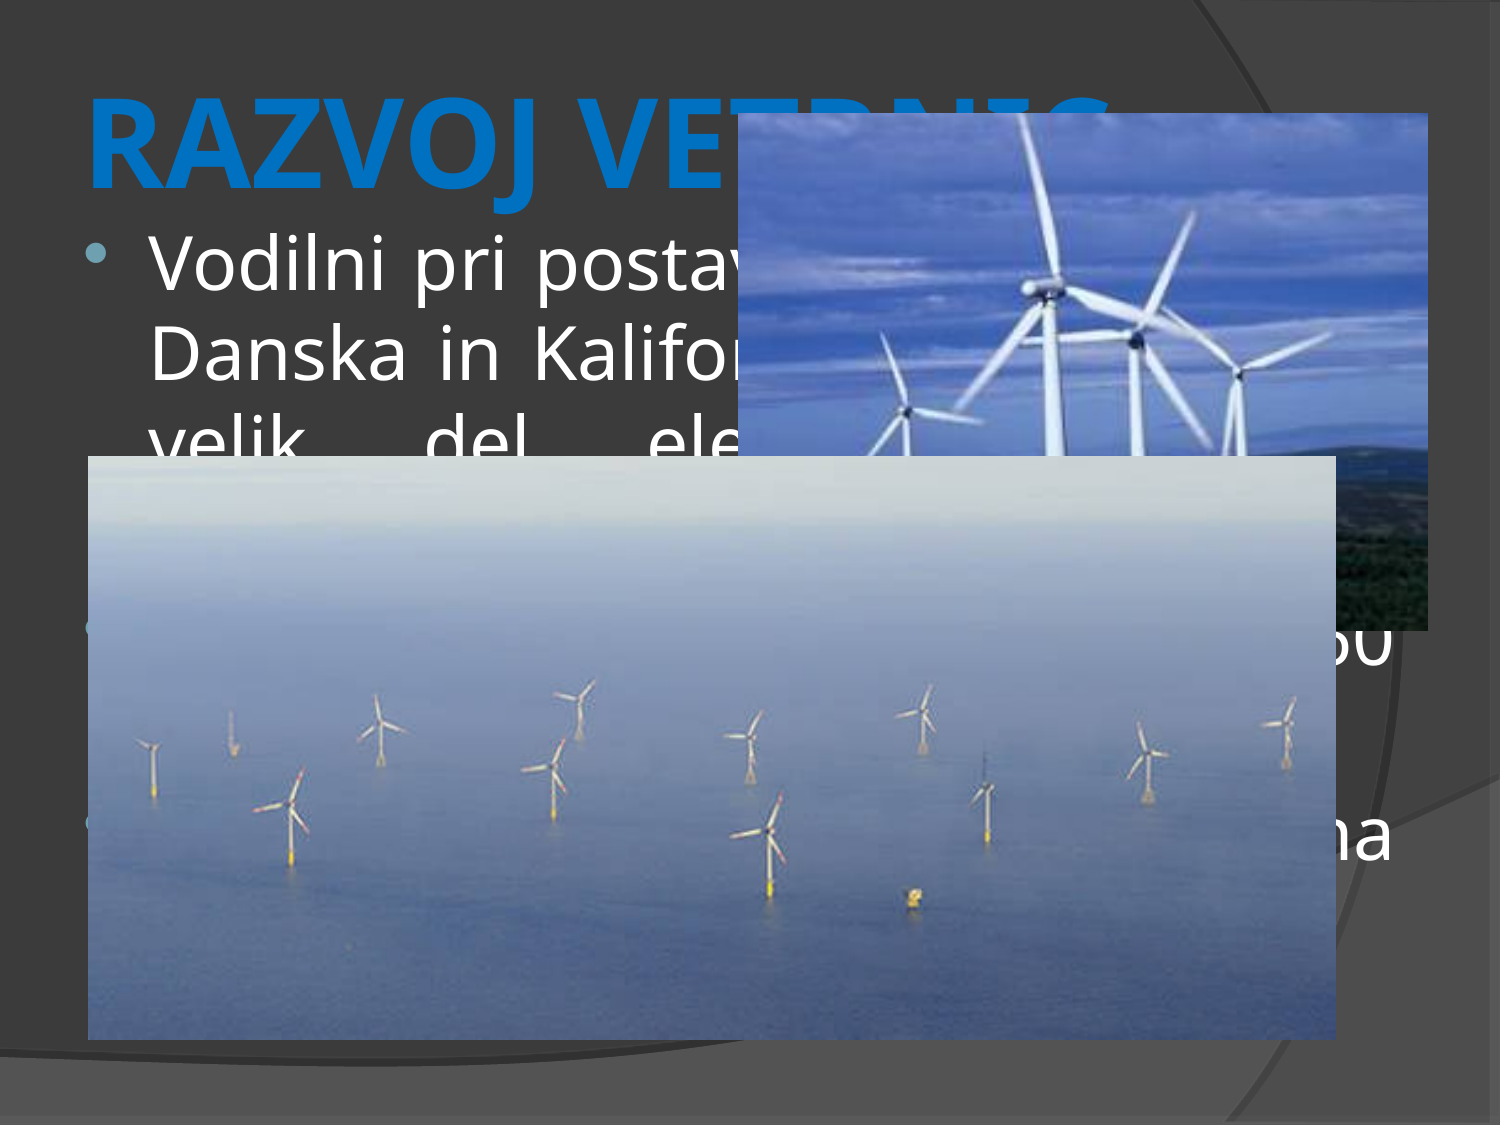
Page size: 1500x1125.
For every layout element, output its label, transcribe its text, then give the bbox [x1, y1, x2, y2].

list Vodilni pri postavitvi vetrnic sta bili Danska in Kalifornija v ZDA, kjer je velik del električne energije pridobljen s pomočjo vetrnic. Po svetu je danes že približno 60 do 70 tisoč takih naprav. Obstajajo pa tudi vetrne turbine na vodi. [64, 208, 1412, 1083]
title RAZVOJ VETRNIC: [75, 45, 1376, 208]
picture [88, 113, 1428, 1040]
